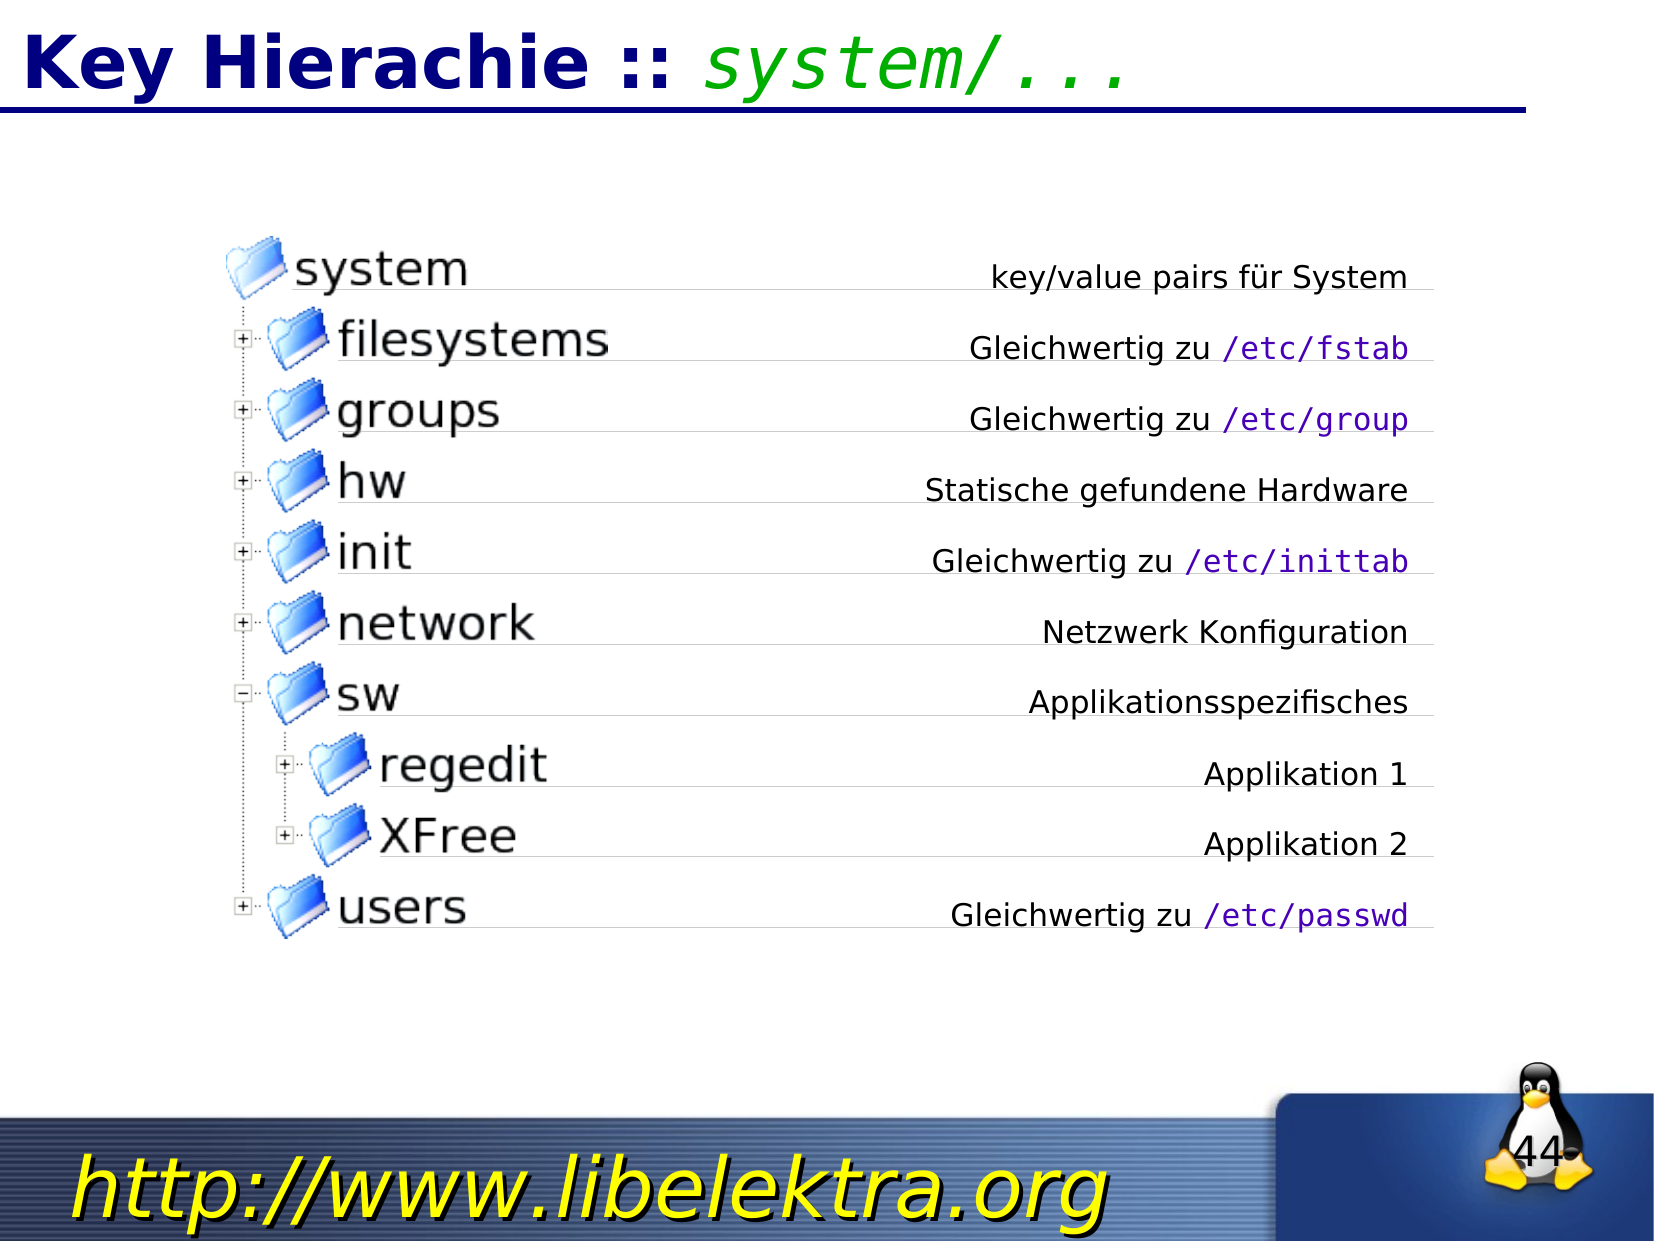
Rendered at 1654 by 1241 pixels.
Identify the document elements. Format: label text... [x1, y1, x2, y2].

text_box key/value pairs für System [990, 258, 1410, 296]
text_box Applikation 1 [1203, 754, 1410, 793]
text_box Gleichwertig zu /etc/fstab [969, 329, 1410, 367]
text_box Gleichwertig zu /etc/group [969, 399, 1410, 438]
text_box Statische gefundene Hardware [924, 470, 1410, 509]
text_box Gleichwertig zu /etc/passwd [950, 896, 1410, 935]
picture [226, 236, 608, 939]
text_box Gleichwertig zu /etc/inittab [931, 541, 1410, 580]
text_box <Nummer> [1312, 1122, 1566, 1178]
text_box Netzwerk Konfiguration [927, 612, 1410, 651]
text_box Key Hierachie :: system/... [21, 14, 1611, 111]
text_box Applikation 2 [1203, 825, 1410, 864]
text_box Applikationsspezifisches [913, 683, 1410, 722]
picture [0, 1061, 1654, 1241]
